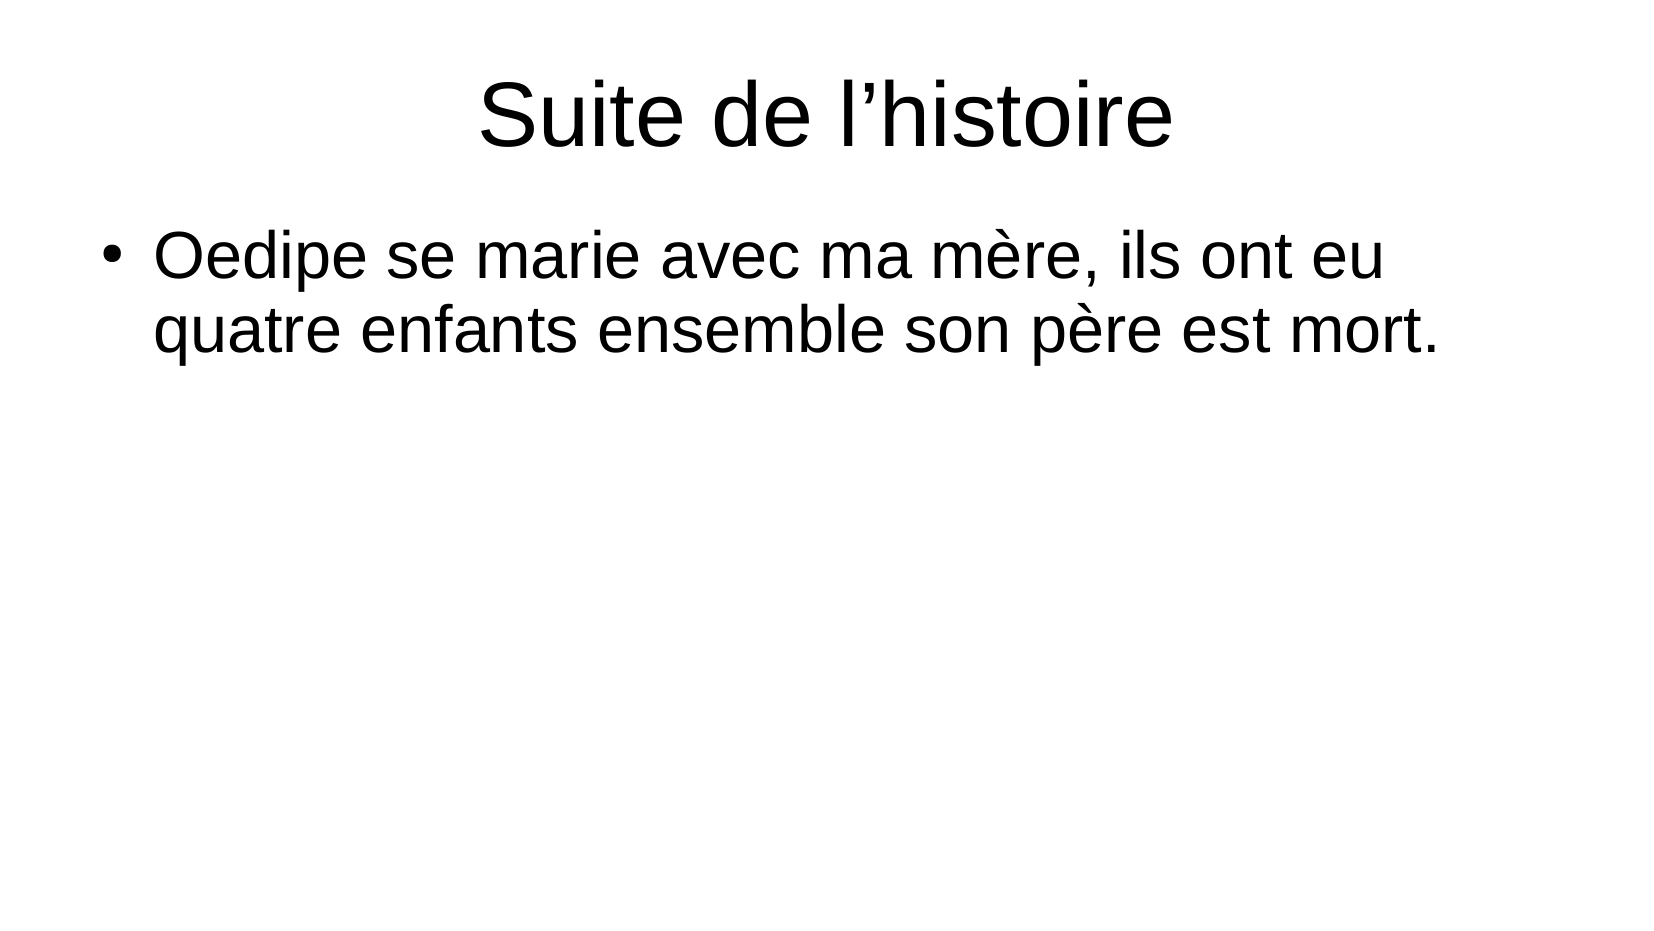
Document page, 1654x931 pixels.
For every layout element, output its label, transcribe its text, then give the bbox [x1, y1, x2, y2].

title Suite de l’histoire [82, 37, 1571, 193]
list Oedipe se marie avec ma mère, ils ont eu quatre enfants ensemble son père est mort. [82, 217, 1571, 758]
